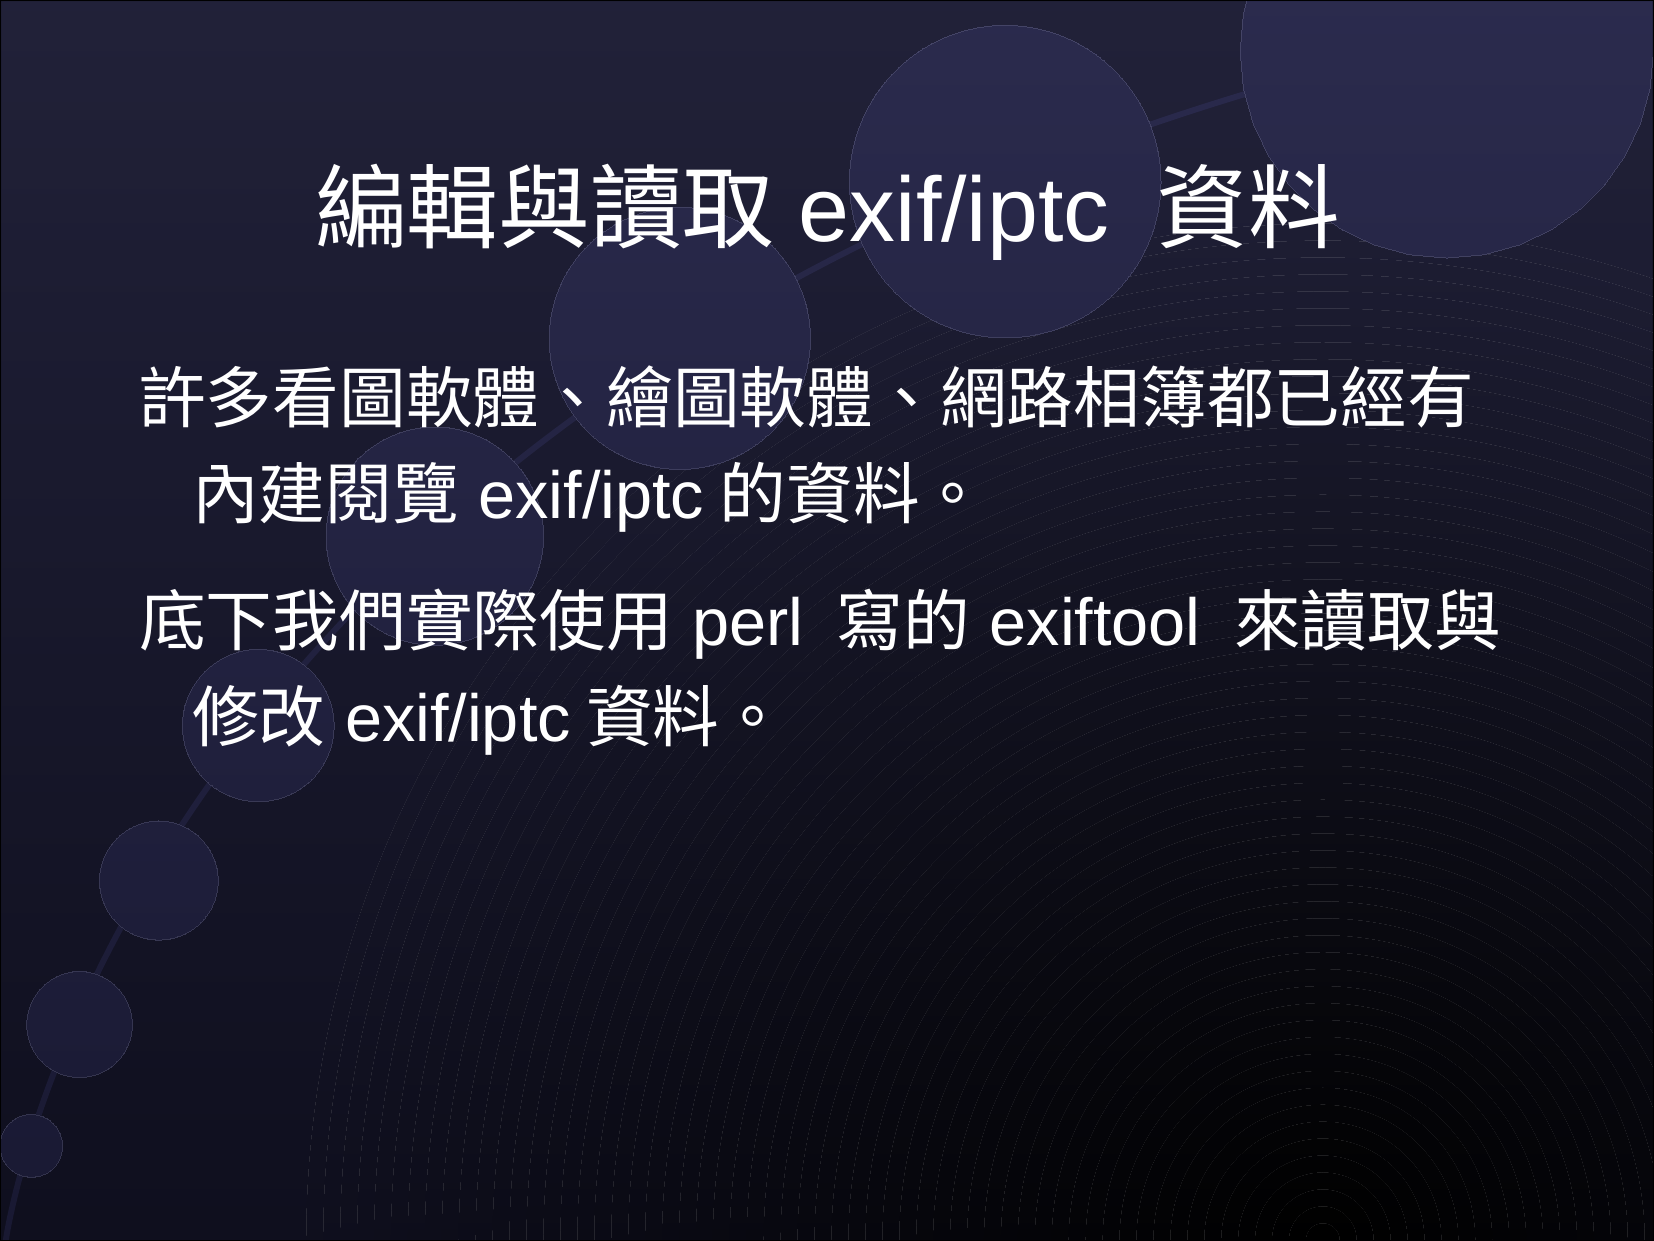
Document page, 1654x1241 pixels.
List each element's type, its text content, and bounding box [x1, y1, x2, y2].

list 許多看圖軟體、繪圖軟體、網路相簿都已經有內建閱覽exif/iptc的資料。 底下我們實際使用perl 寫的exiftool 來讀取與修改exif/iptc資料。 [121, 344, 1534, 1127]
title 編輯與讀取exif/iptc 資料 [121, 102, 1534, 311]
